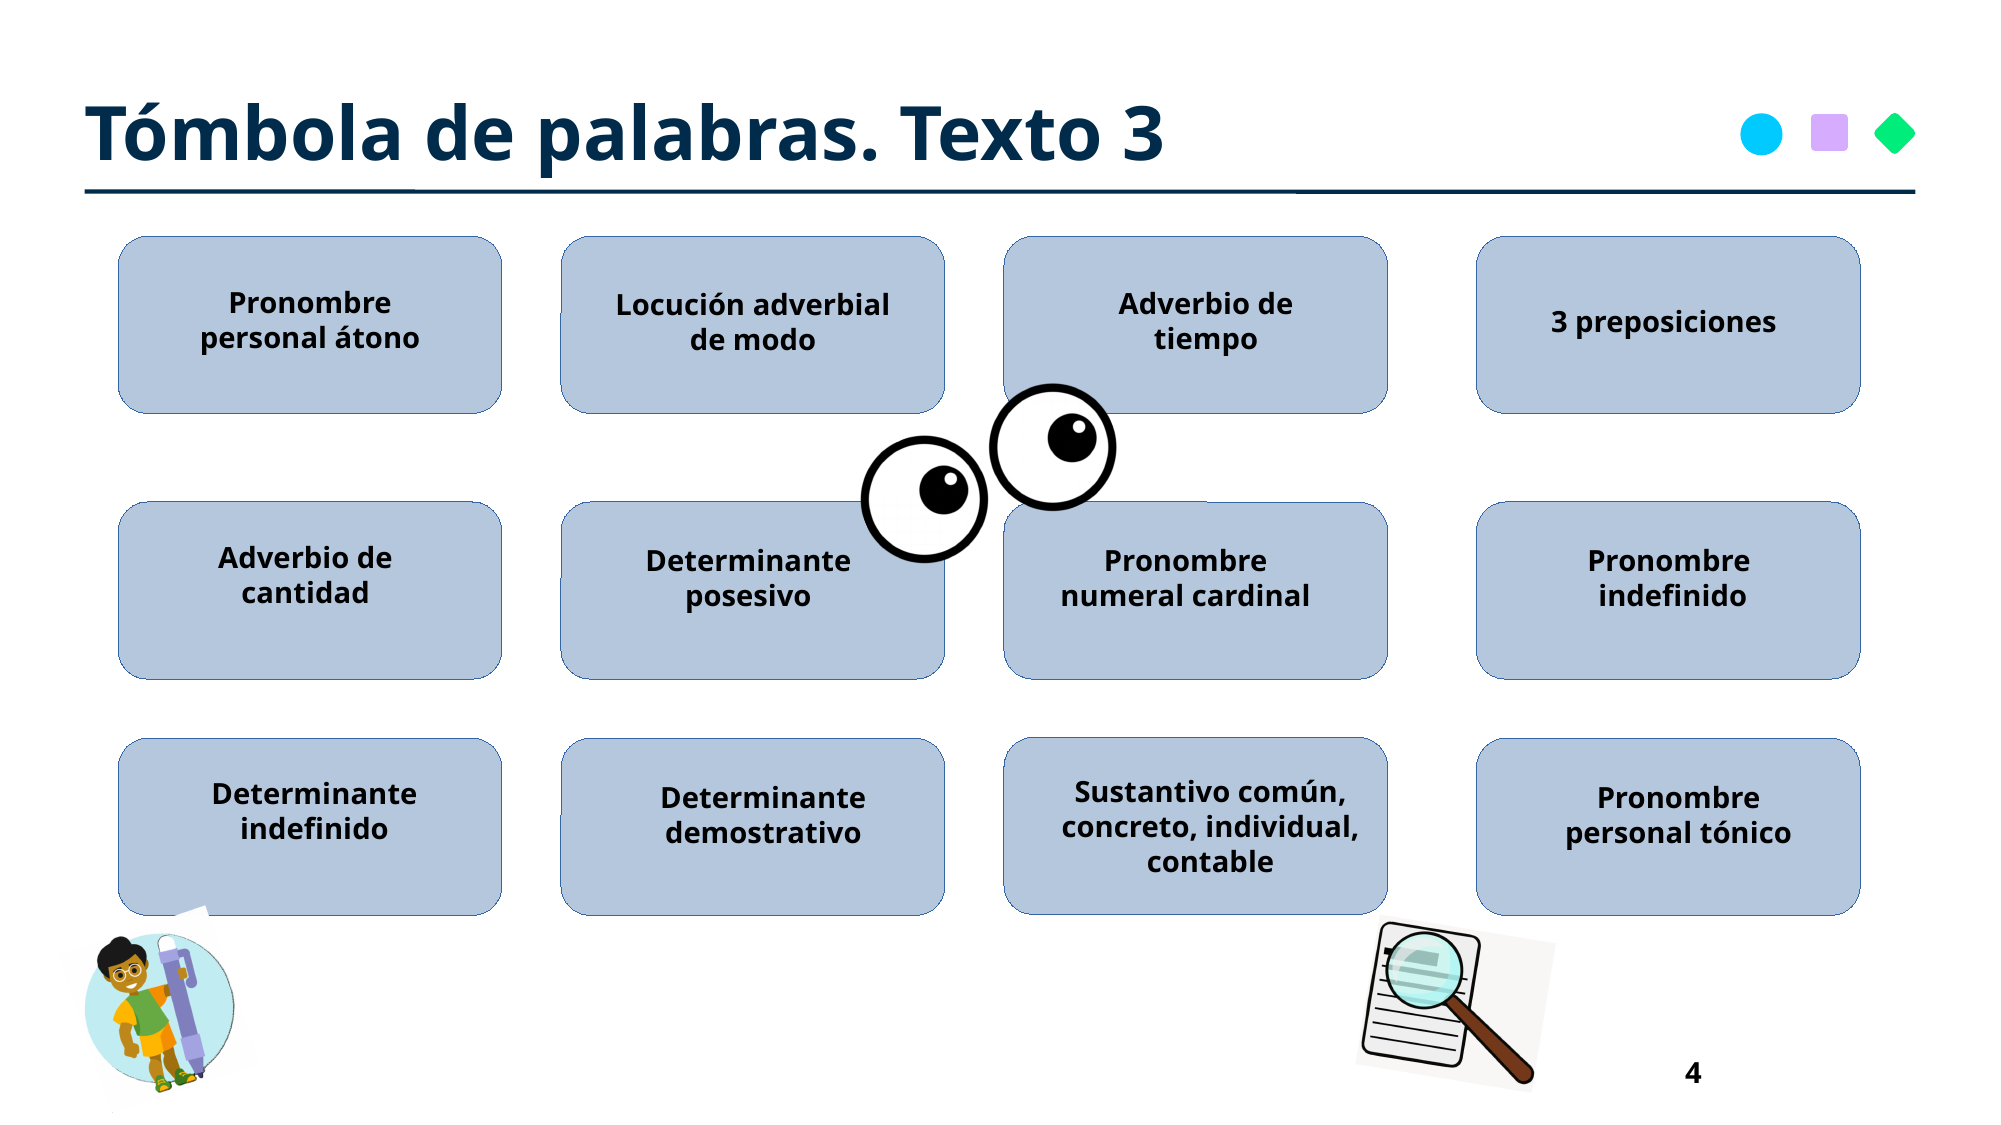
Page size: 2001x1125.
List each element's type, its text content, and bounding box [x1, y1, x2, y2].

picture [1355, 914, 1556, 1093]
title Tómbola de palabras. Texto 3 [84, 29, 1601, 178]
text_box [118, 738, 502, 916]
text_box Pronombre personal átono [177, 284, 443, 355]
text_box Determinante posesivo [611, 535, 886, 621]
text_box [1476, 236, 1861, 414]
text_box Sustantivo común, concreto, individual, contable [1033, 766, 1388, 886]
text_box [560, 236, 945, 414]
text_box [1476, 501, 1861, 680]
text_box Adverbio de tiempo [1054, 277, 1359, 363]
text_box [1003, 501, 1388, 680]
text_box Locución adverbial de modo [590, 278, 916, 364]
text_box Pronombre indefinido [1535, 535, 1811, 621]
text_box [1003, 737, 1388, 915]
text_box Adverbio de cantidad [168, 531, 443, 617]
text_box [118, 501, 502, 680]
picture [841, 363, 1136, 583]
text_box [118, 236, 502, 414]
text_box Determinante demostrativo [611, 771, 916, 857]
text_box [560, 738, 945, 916]
picture [58, 905, 259, 1113]
text_box Pronombre personal tónico [1526, 771, 1831, 857]
text_box [1476, 738, 1861, 916]
text_box Determinante indefinido [177, 767, 452, 853]
text_box [1003, 236, 1388, 414]
text_box [560, 501, 945, 680]
text_box 3 preposiciones [1526, 295, 1802, 346]
text_box Pronombre numeral cardinal [1033, 535, 1338, 621]
